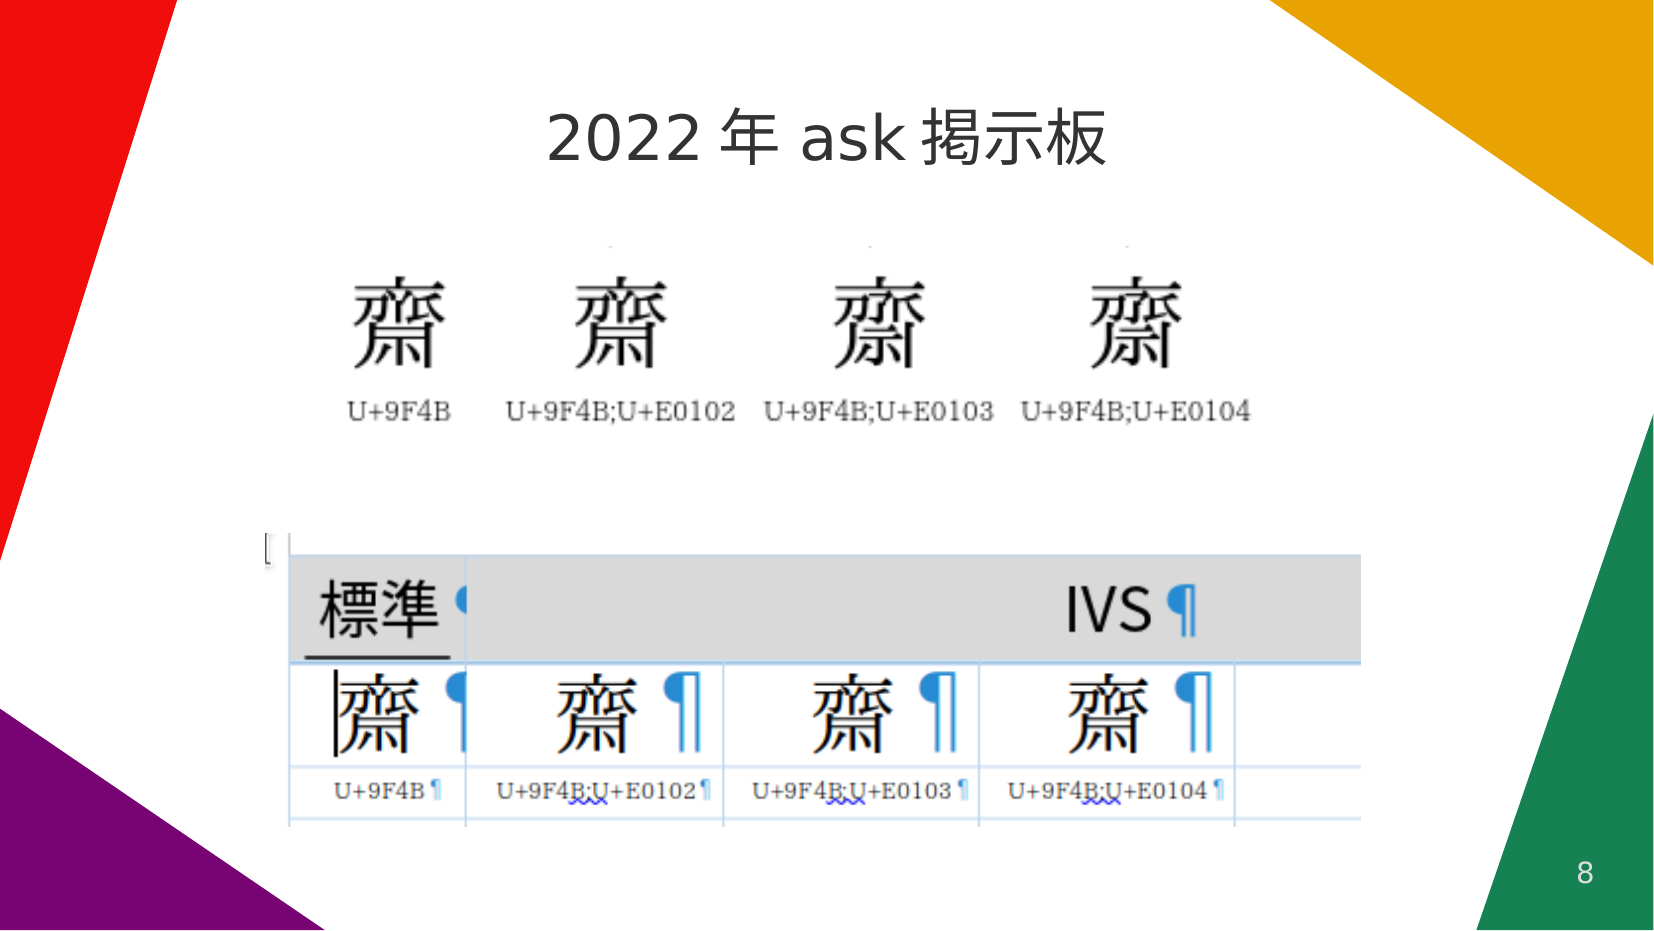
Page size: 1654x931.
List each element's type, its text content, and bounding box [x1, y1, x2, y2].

title 2022年ask掲示板 [118, 59, 1536, 207]
picture [305, 246, 1302, 443]
picture [265, 533, 1361, 827]
